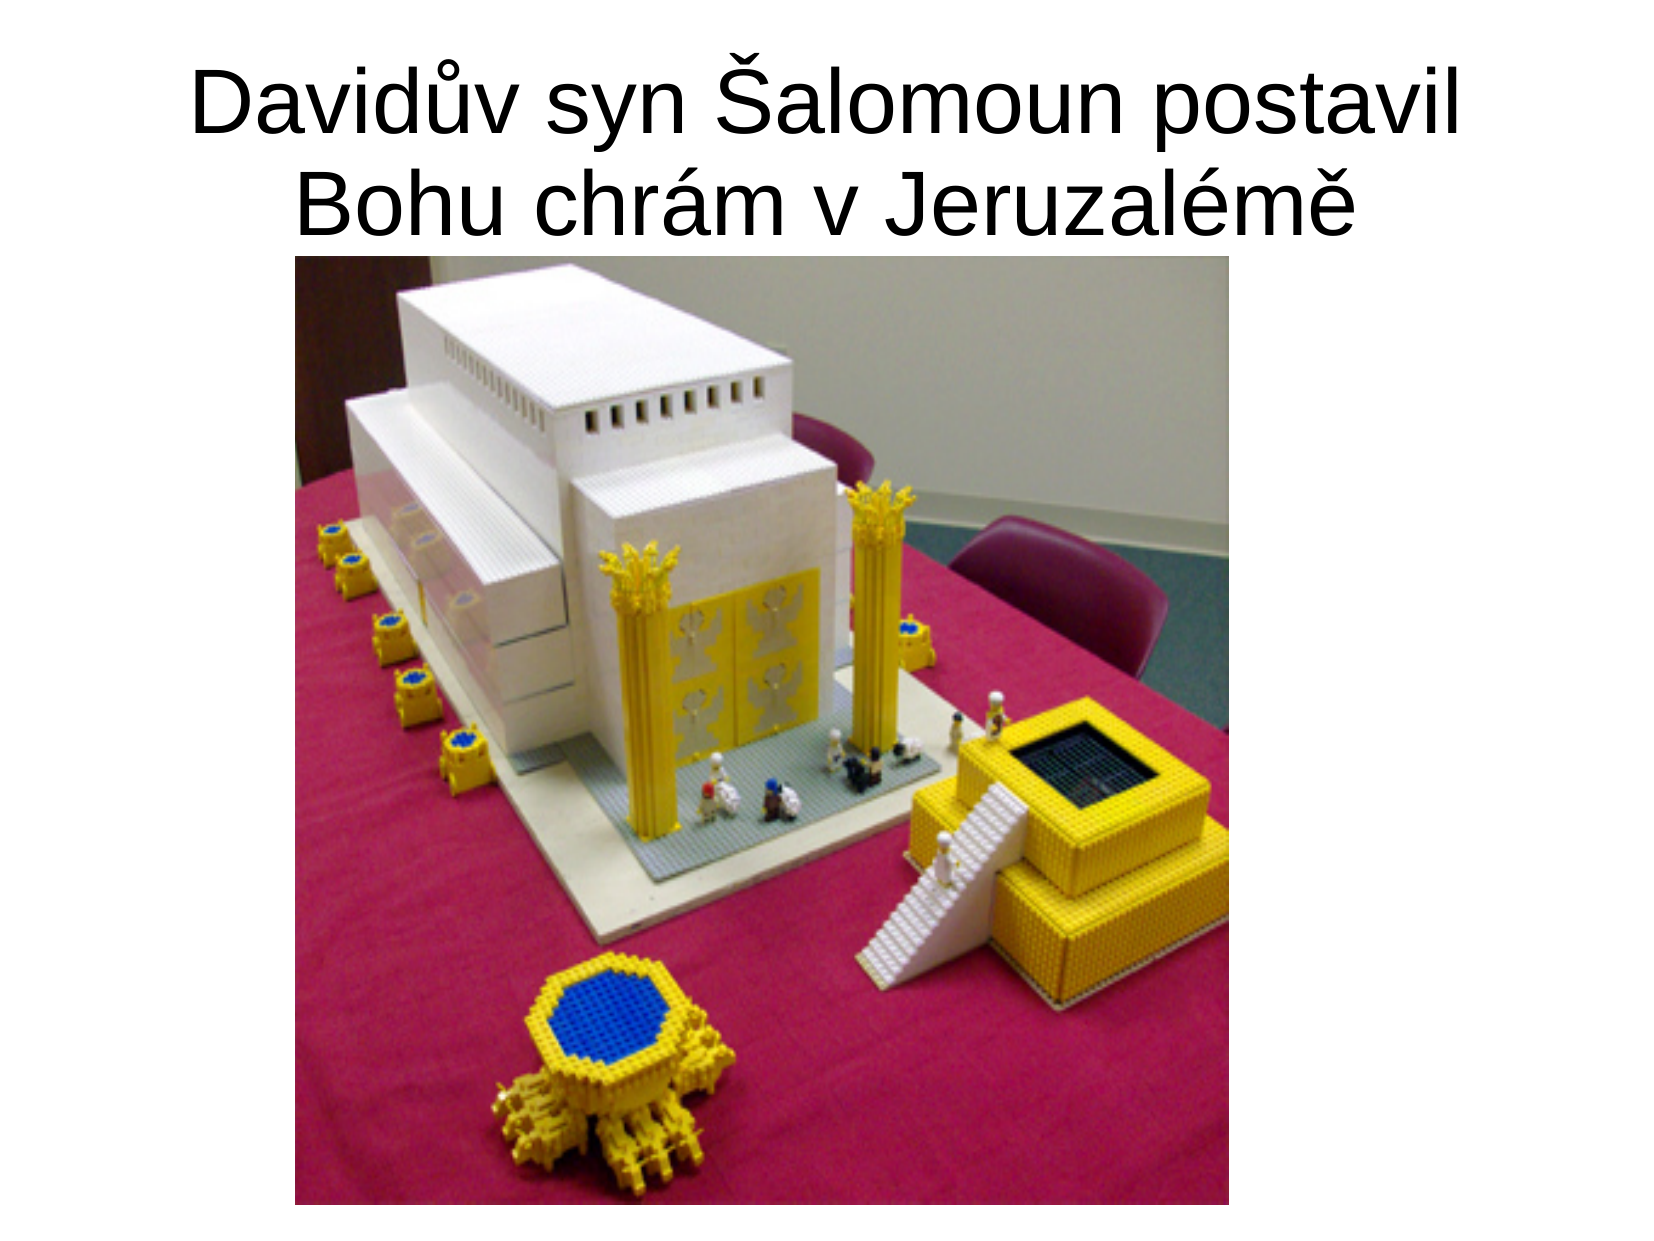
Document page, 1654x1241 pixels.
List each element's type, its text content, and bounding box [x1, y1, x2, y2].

title Davidův syn Šalomoun postavil Bohu chrám v Jeruzalémě [82, 49, 1571, 257]
picture [295, 256, 1229, 1205]
